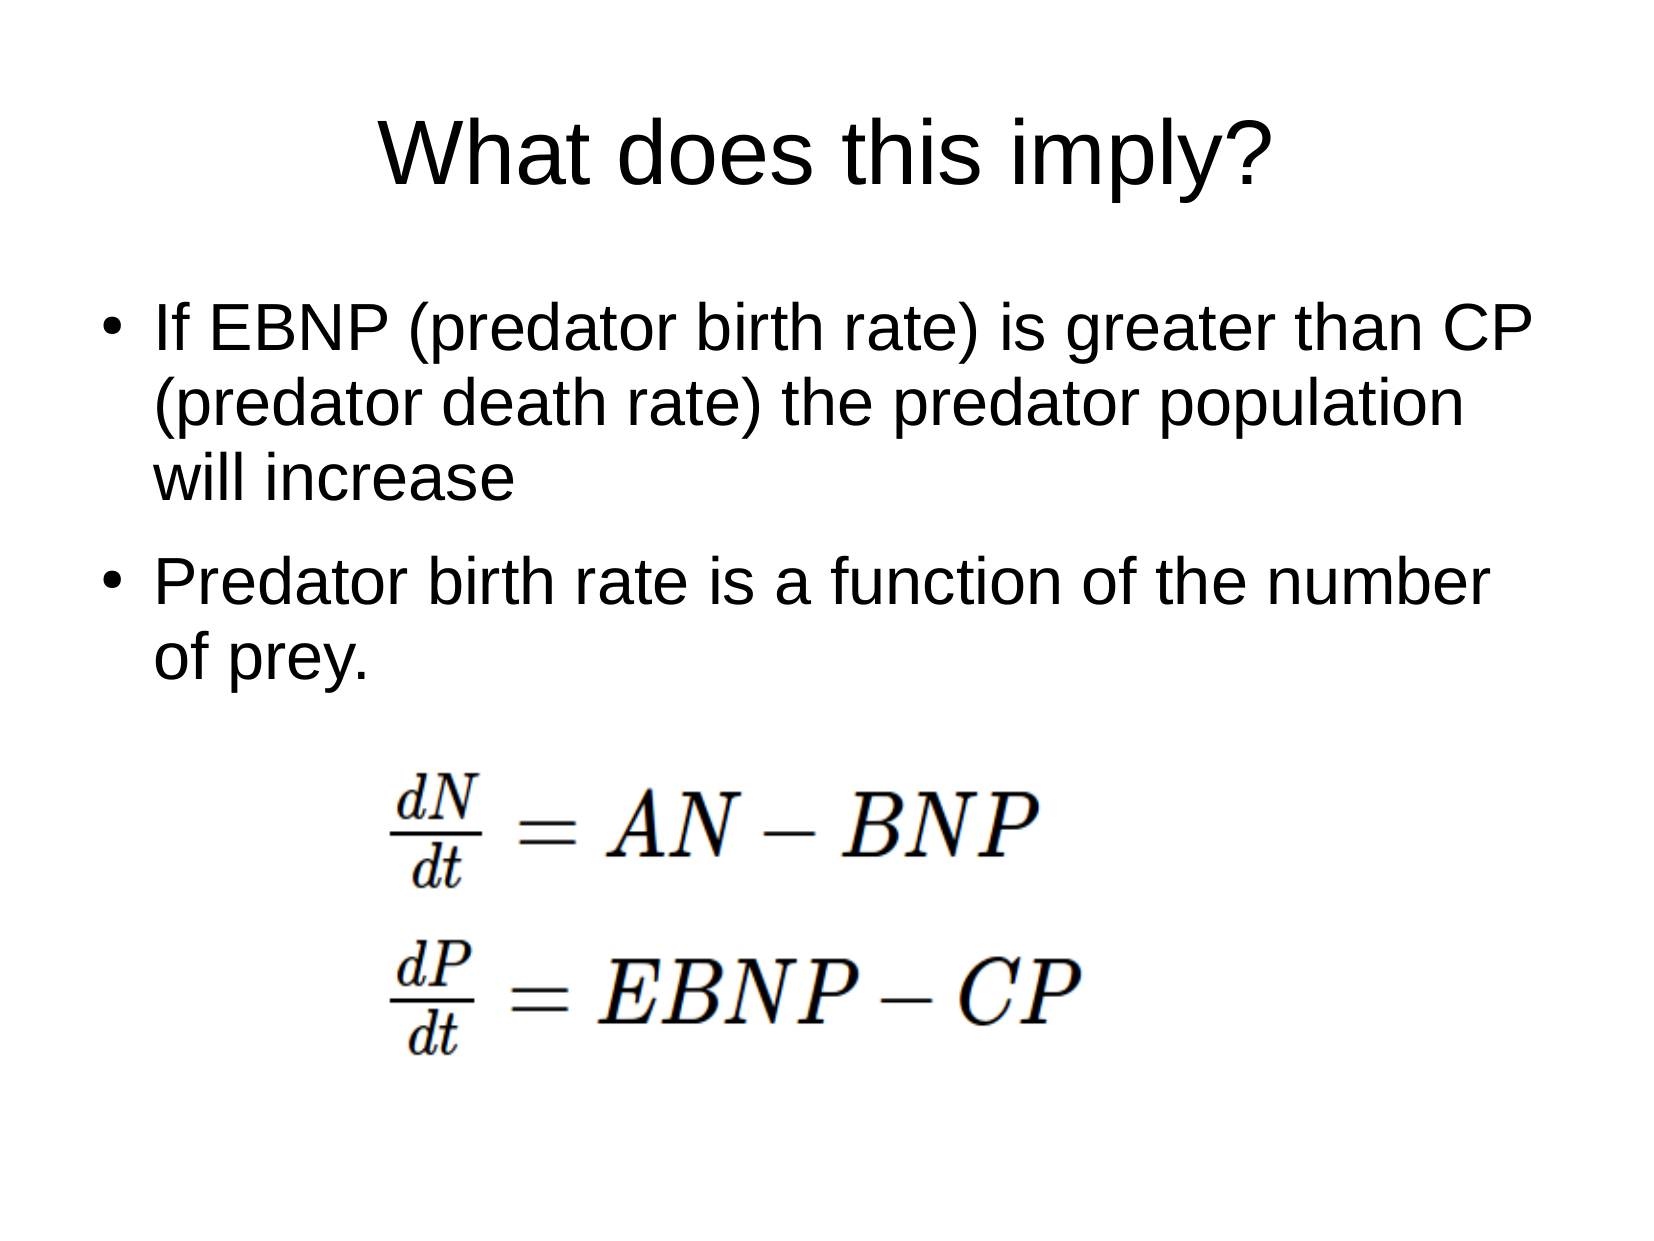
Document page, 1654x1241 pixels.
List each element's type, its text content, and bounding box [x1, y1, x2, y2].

list If EBNP (predator birth rate) is greater than CP (predator death rate) the predator population will increase Predator birth rate is a function of the number of prey. [82, 290, 1538, 1010]
picture [375, 734, 1156, 1096]
title What does this imply? [82, 49, 1571, 257]
